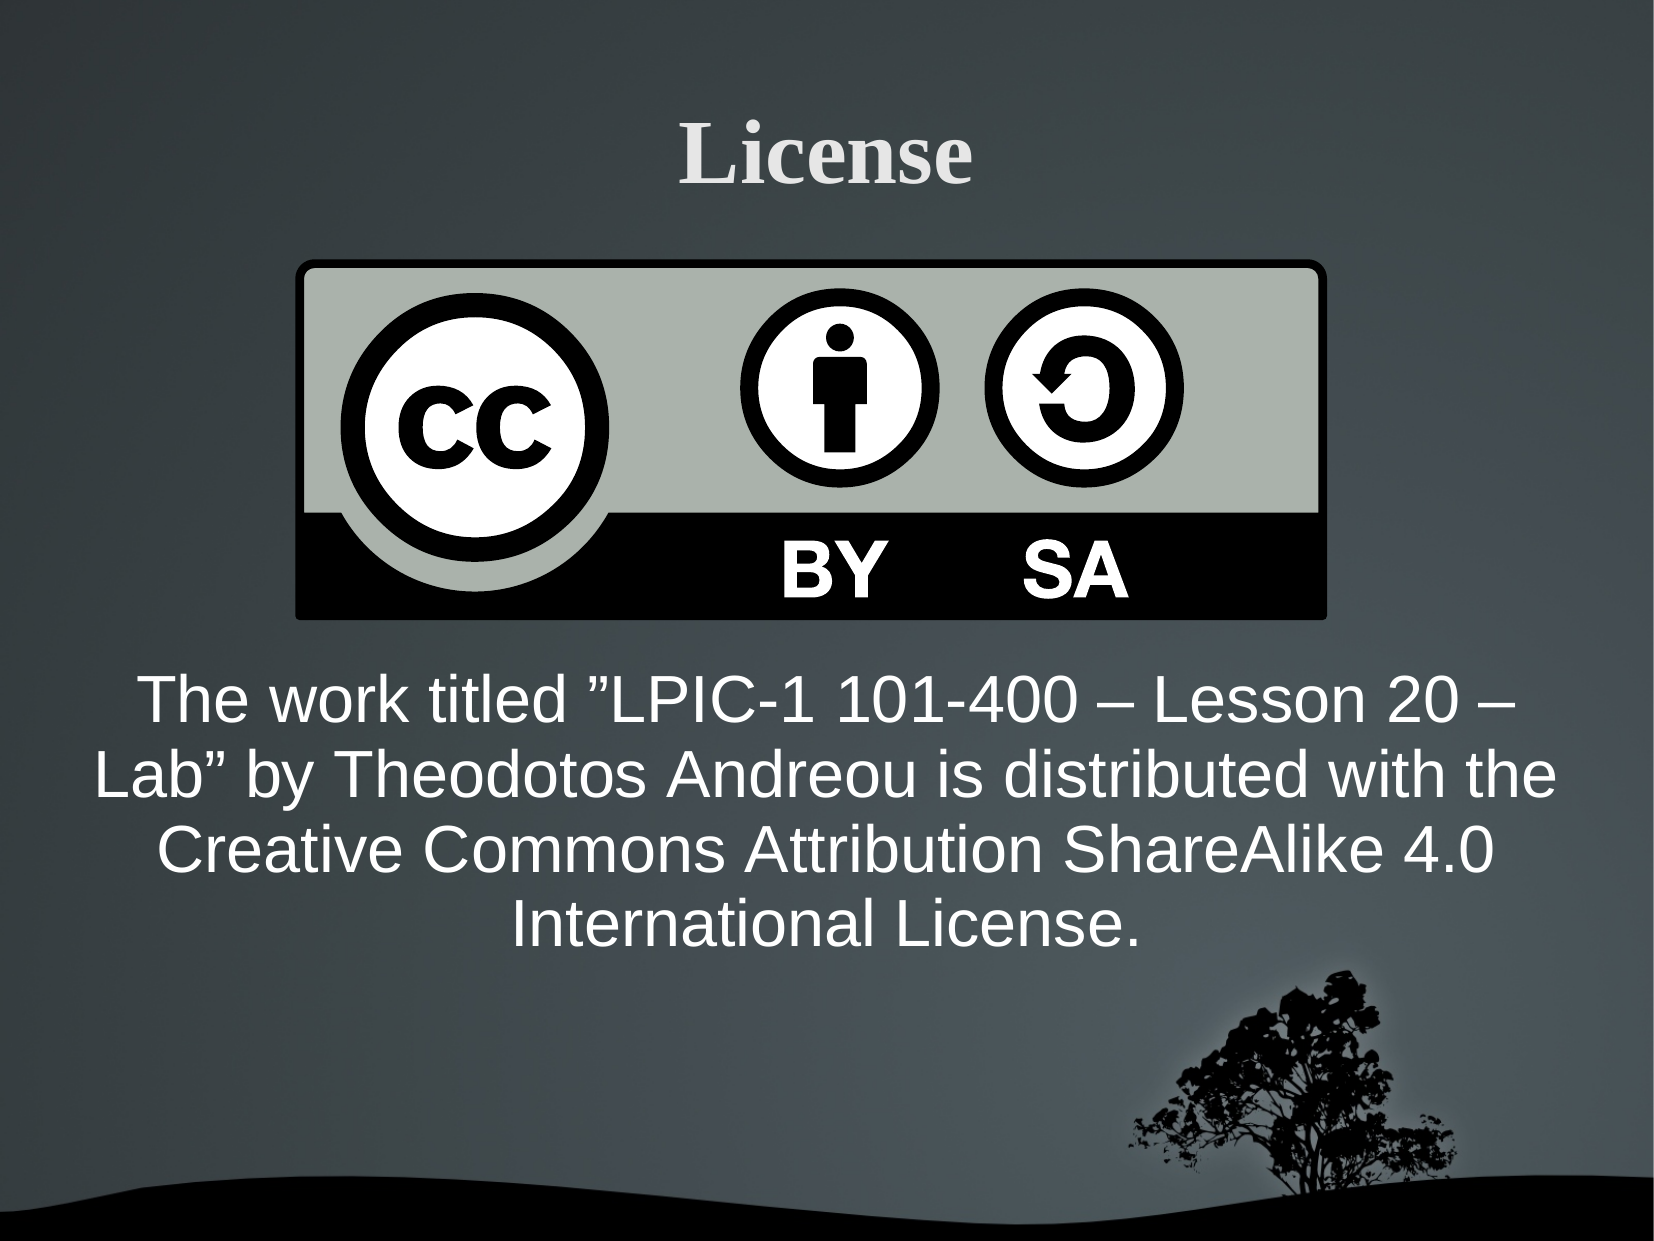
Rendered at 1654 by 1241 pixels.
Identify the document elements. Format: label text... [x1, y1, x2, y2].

title License [82, 49, 1571, 257]
subtitle The work titled ”LPIC-1 101-400 – Lesson 20 – Lab” by Theodotos Andreou is distributed with the Creative Commons Attribution ShareAlike 4.0 International License. [82, 290, 1571, 1109]
picture [0, 0, 1654, 1241]
